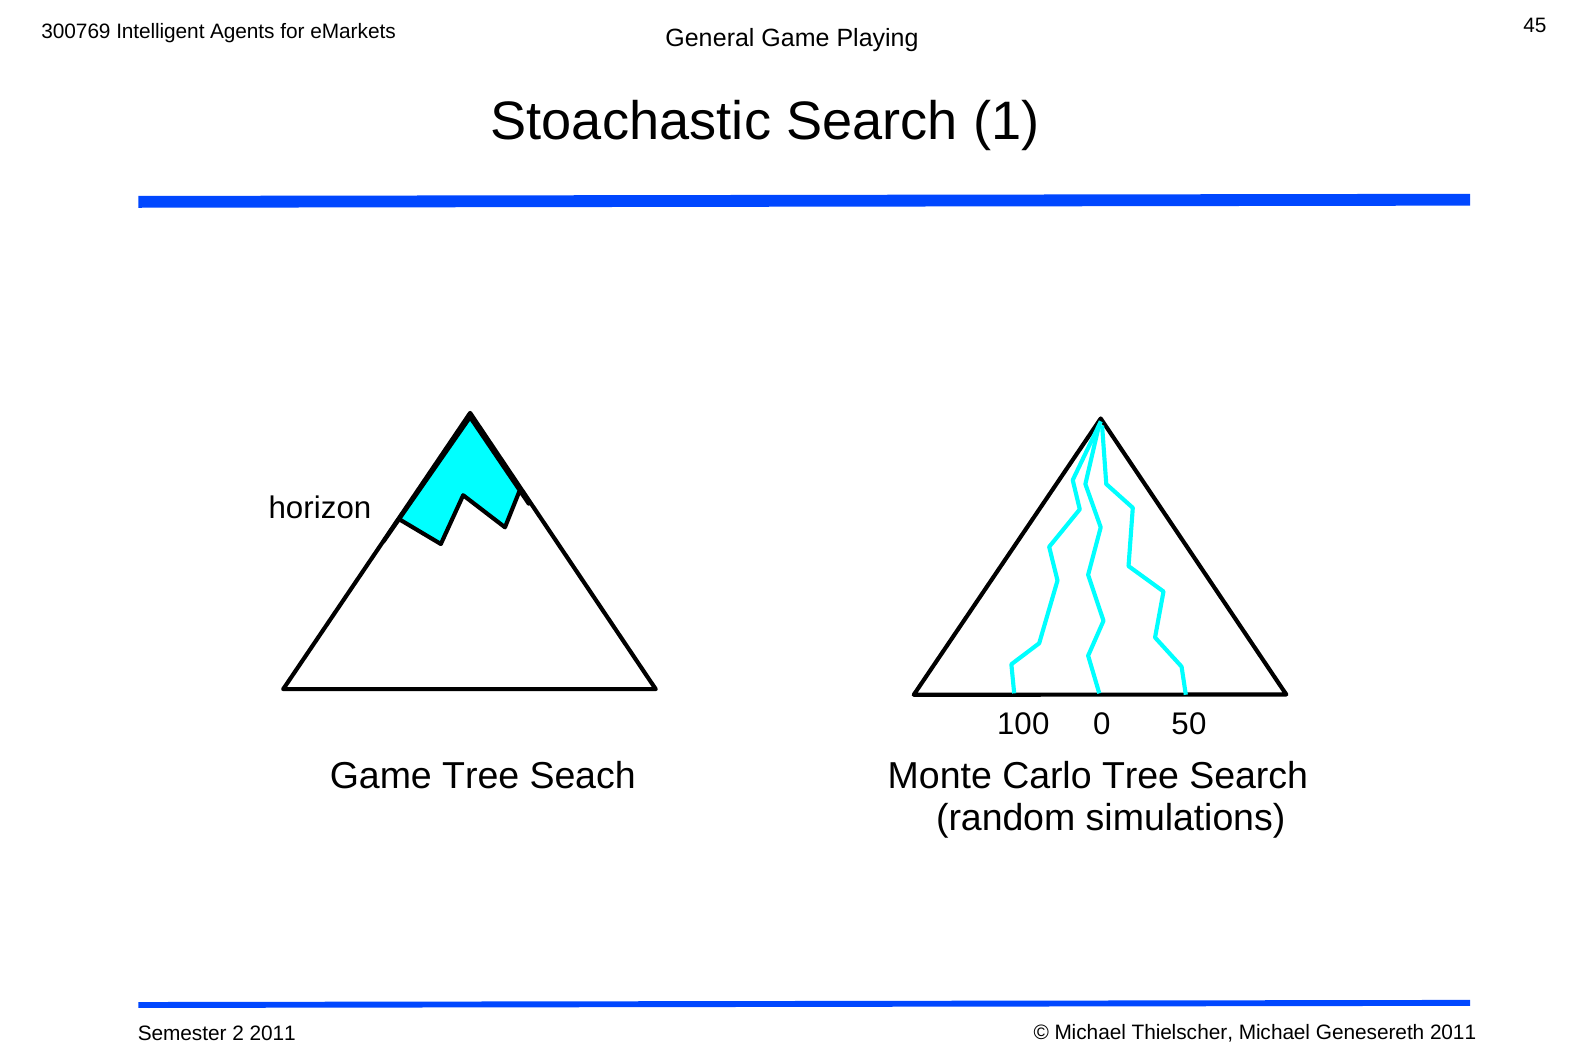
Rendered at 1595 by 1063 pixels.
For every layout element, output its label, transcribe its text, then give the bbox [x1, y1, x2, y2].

title Stoachastic Search (1) [84, 52, 1447, 190]
text_box [383, 417, 529, 545]
list horizon 100 0 50 Game Tree Seach Monte Carlo Tree Search (random simulations) [114, 216, 1476, 886]
